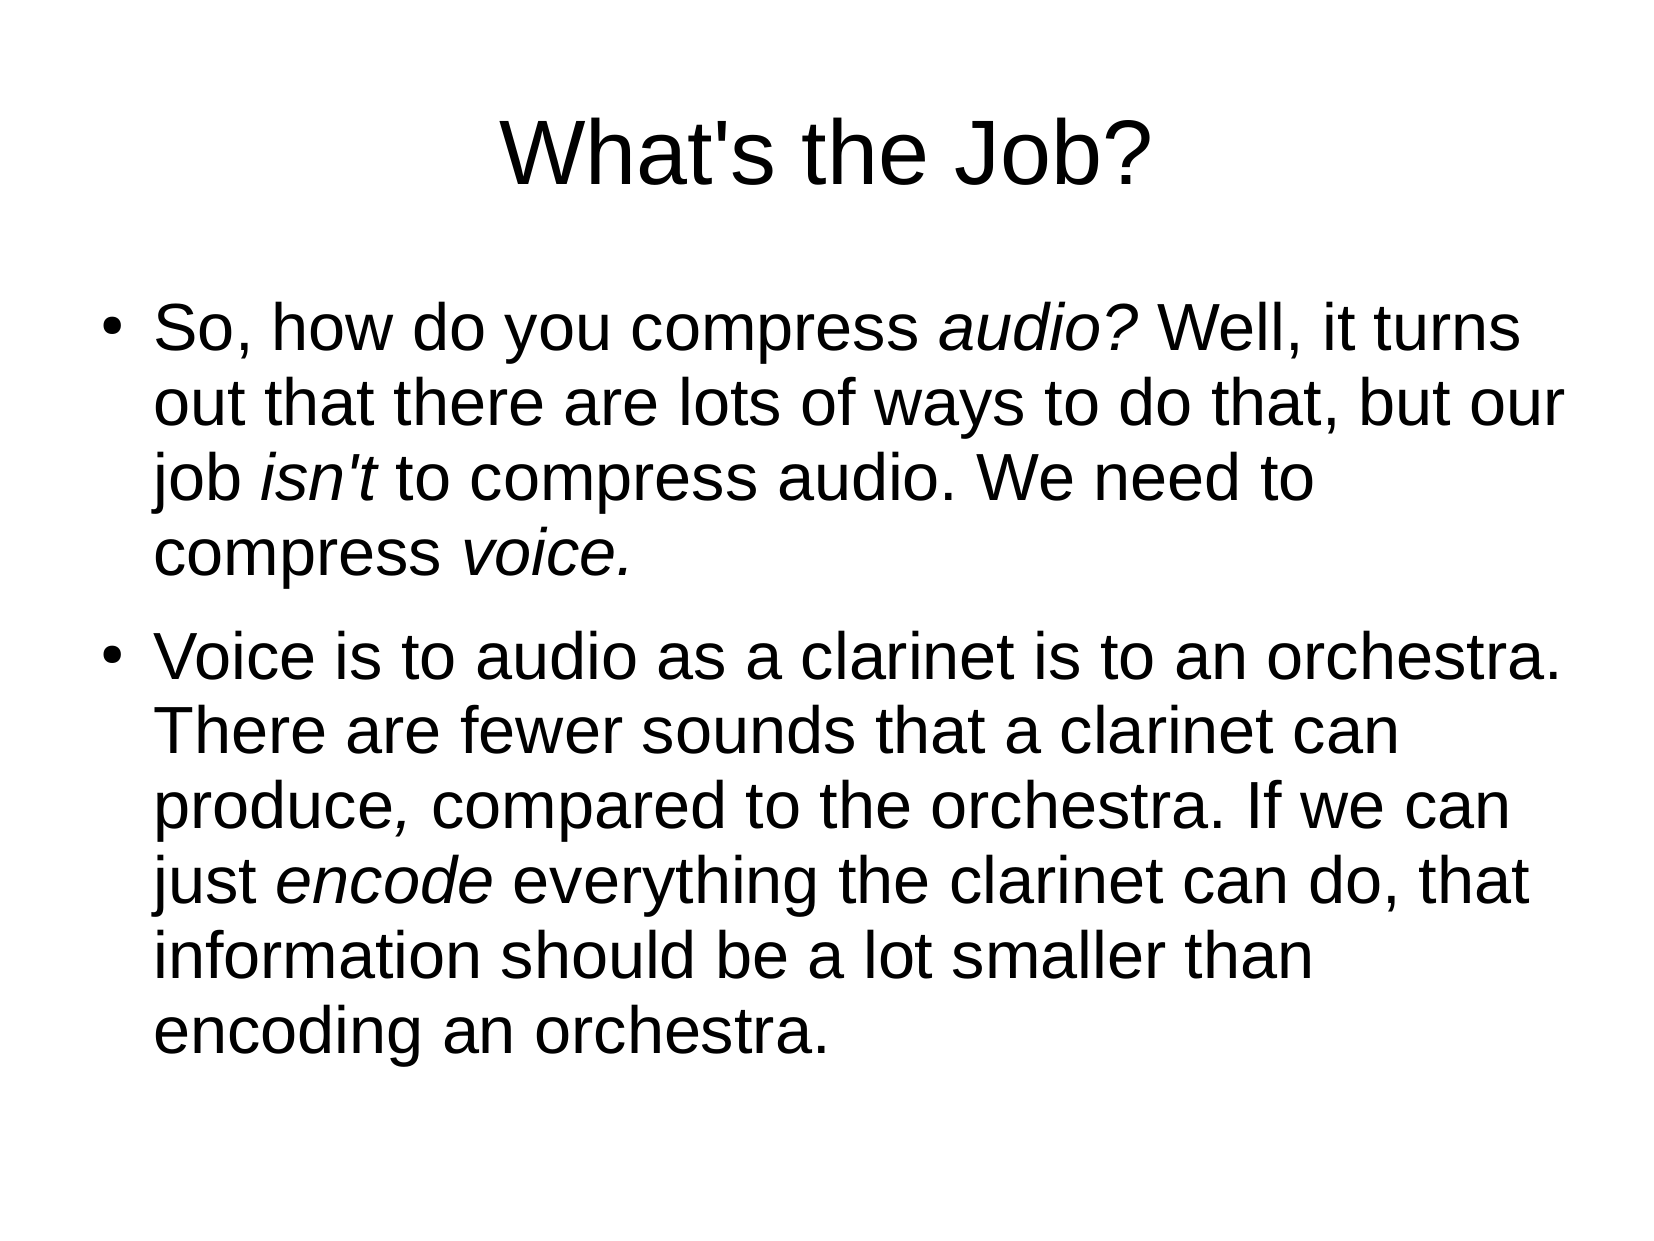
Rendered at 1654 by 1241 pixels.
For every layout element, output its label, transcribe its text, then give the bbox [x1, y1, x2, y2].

title What's the Job? [82, 56, 1571, 250]
list So, how do you compress audio? Well, it turns out that there are lots of ways to do that, but our job isn't to compress audio. We need to compress voice. Voice is to audio as a clarinet is to an orchestra. There are fewer sounds that a clarinet can produce, compared to the orchestra. If we can just encode everything the clarinet can do, that information should be a lot smaller than encoding an orchestra. [82, 290, 1571, 1109]
